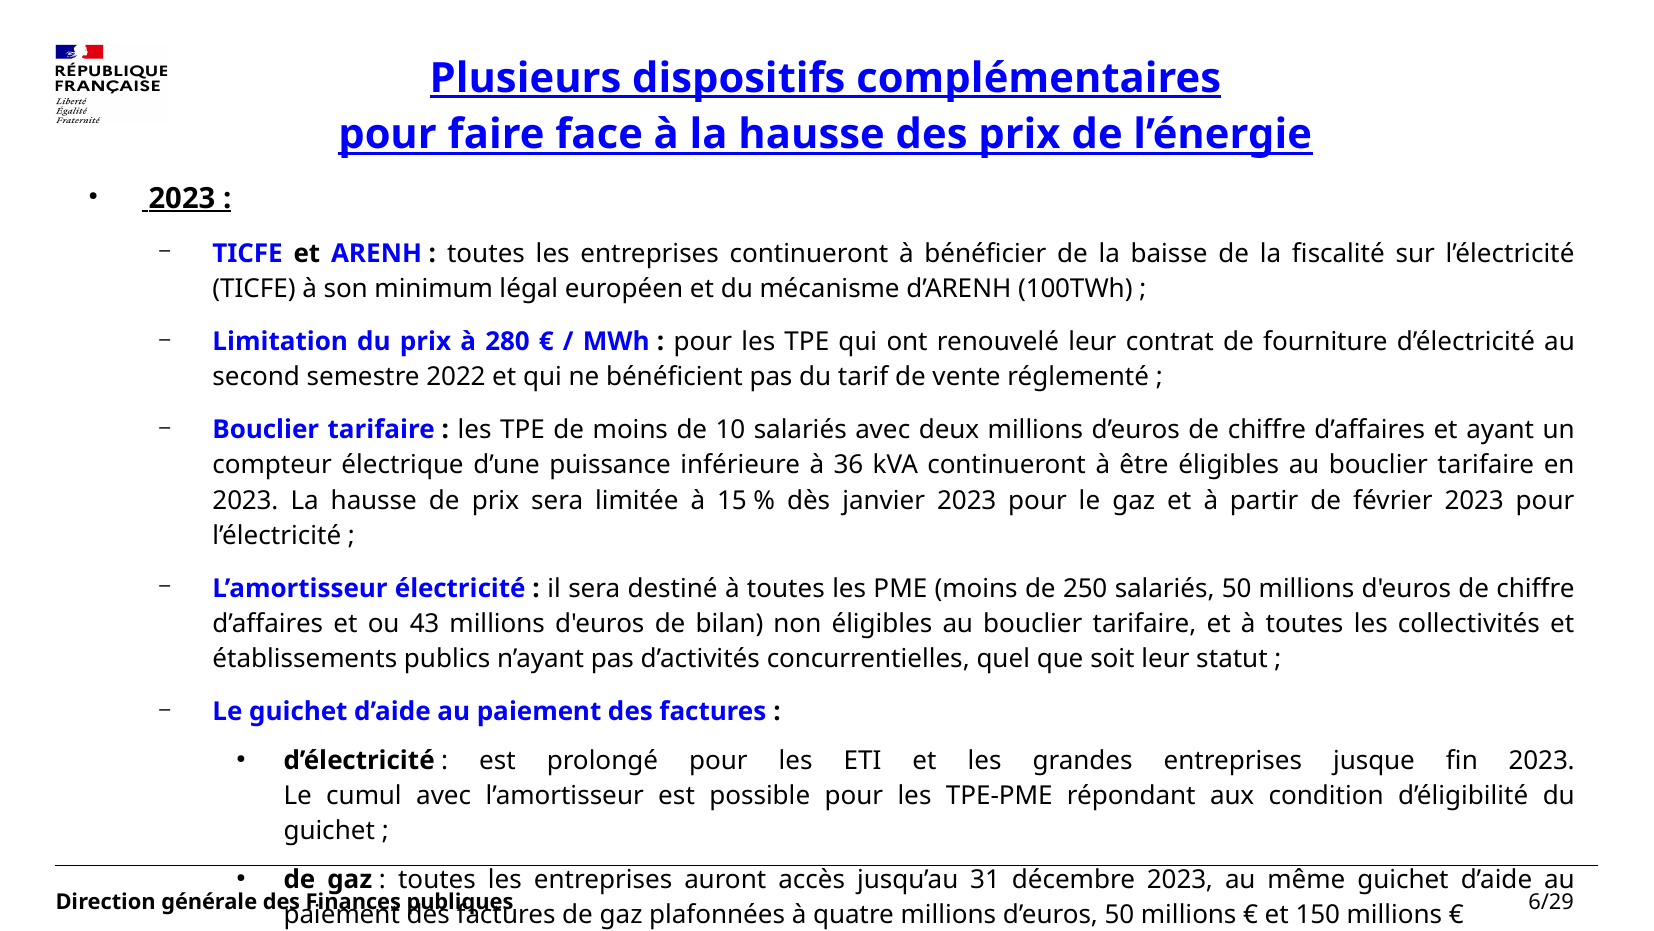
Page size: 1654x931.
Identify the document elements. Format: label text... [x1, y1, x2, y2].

list Plusieurs dispositifs complémentaires pour faire face à la hausse des prix de l’énergie [38, 47, 1583, 189]
list 2023 : TICFE et ARENH : toutes les entreprises continueront à bénéficier de la baisse de la fiscalité sur l’électricité (TICFE) à son minimum légal européen et du mécanisme d’ARENH (100TWh) ; Limitation du prix à 280 € / MWh : pour les TPE qui ont renouvelé leur contrat de fourniture d’électricité au second semestre 2022 et qui ne bénéficient pas du tarif de vente réglementé ; Bouclier tarifaire : les TPE de moins de 10 salariés avec deux millions d’euros de chiffre d’affaires et ayant un compteur électrique d’une puissance inférieure à 36 kVA continueront à être éligibles au bouclier tarifaire en 2023. La hausse de prix sera limitée à 15 % dès janvier 2023 pour le gaz et à partir de février 2023 pour l’électricité ; L’amortisseur électricité : il sera destiné à toutes les PME (moins de 250 salariés, 50 millions d'euros de chiffre d’affaires et ou 43 millions d'euros de bilan) non éligibles au bouclier tarifaire, et à toutes les collectivités et établissements publics n’ayant pas d’activités concurrentielles, quel que soit leur statut ; Le guichet d’aide au paiement des factures : d’électricité : est prolongé pour les ETI et les grandes entreprises jusque fin 2023. Le cumul avec l’amortisseur est possible pour les TPE-PME répondant aux condition d’éligibilité du guichet ; de gaz : toutes les entreprises auront accès jusqu’au 31 décembre 2023, au même guichet d’aide au paiement des factures de gaz plafonnées à quatre millions d’euros, 50 millions € et 150 millions € [70, 189, 1576, 923]
